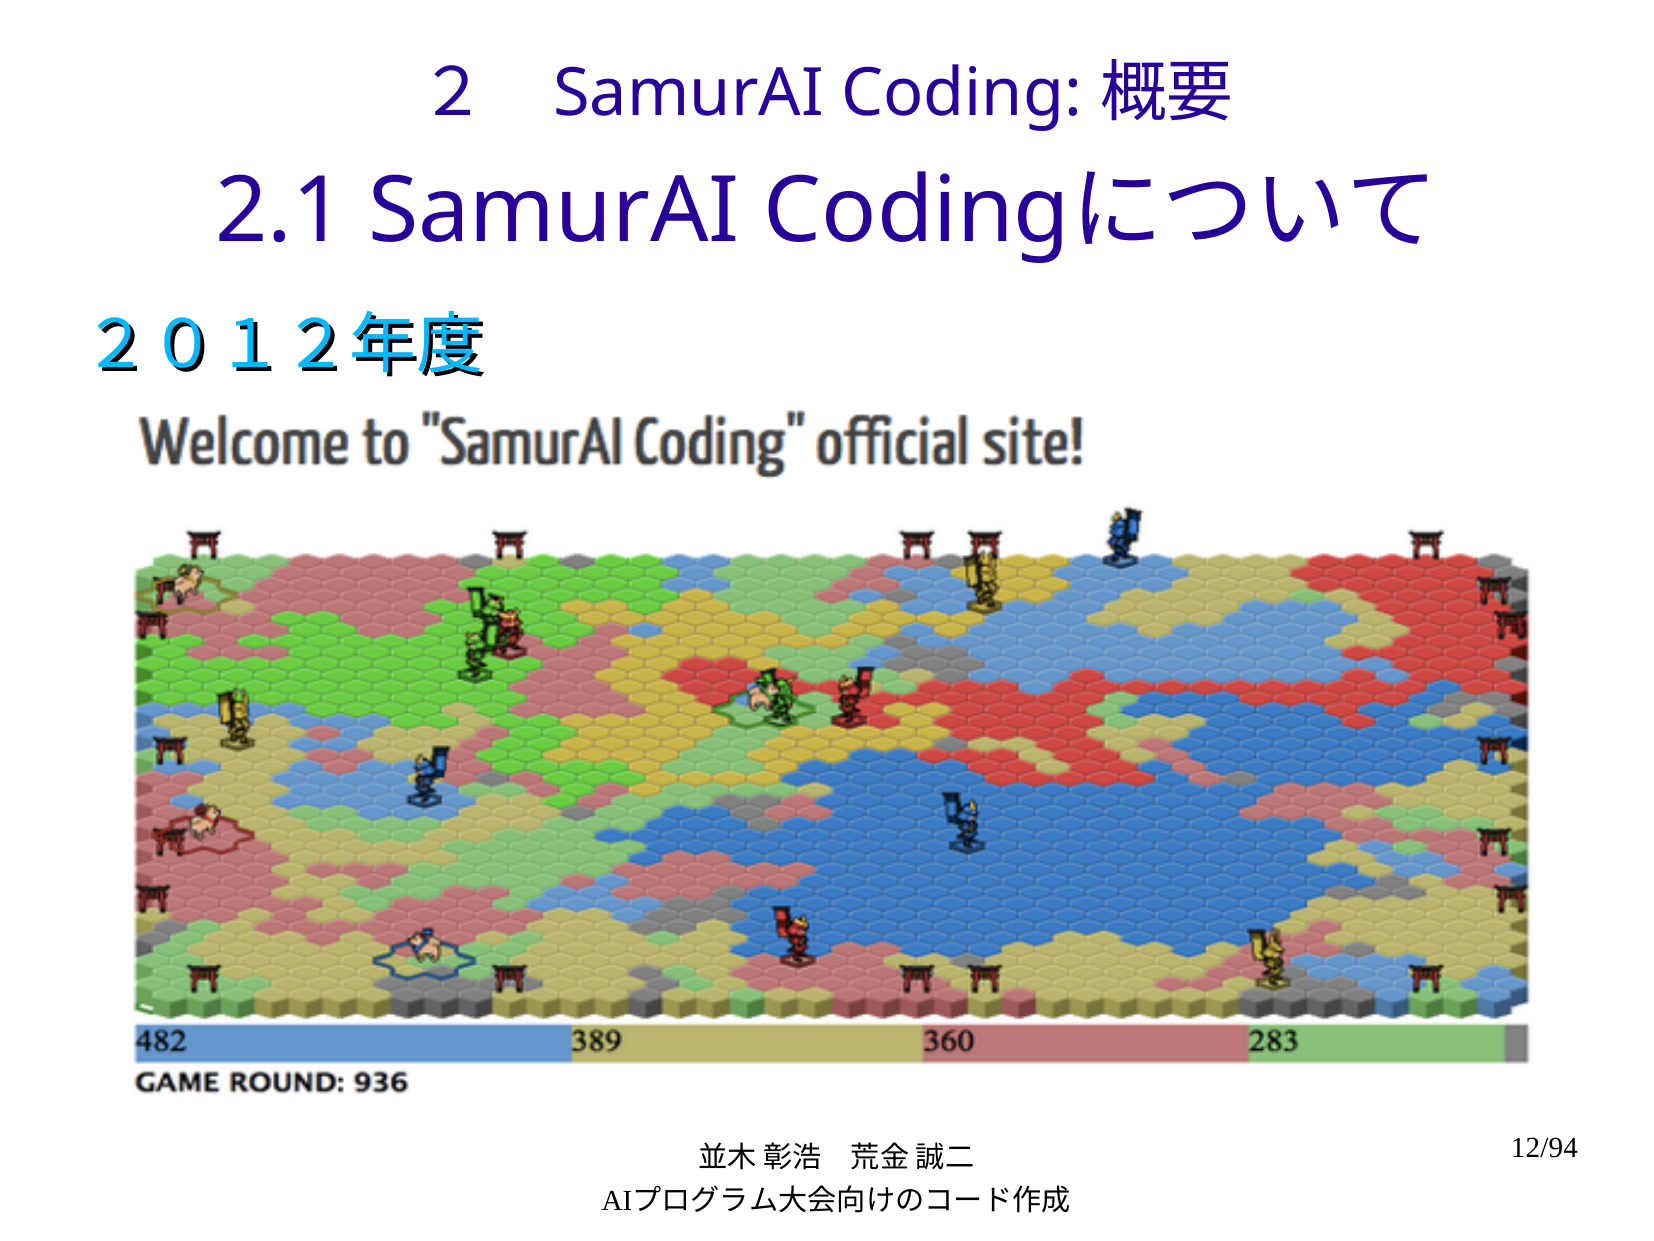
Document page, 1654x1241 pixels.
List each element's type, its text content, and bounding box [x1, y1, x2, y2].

title ２ SamurAI Coding: 概要 2.1 SamurAI Codingについて [82, 49, 1571, 257]
list ２０１２年度 [82, 290, 1538, 995]
picture [106, 377, 1548, 1111]
